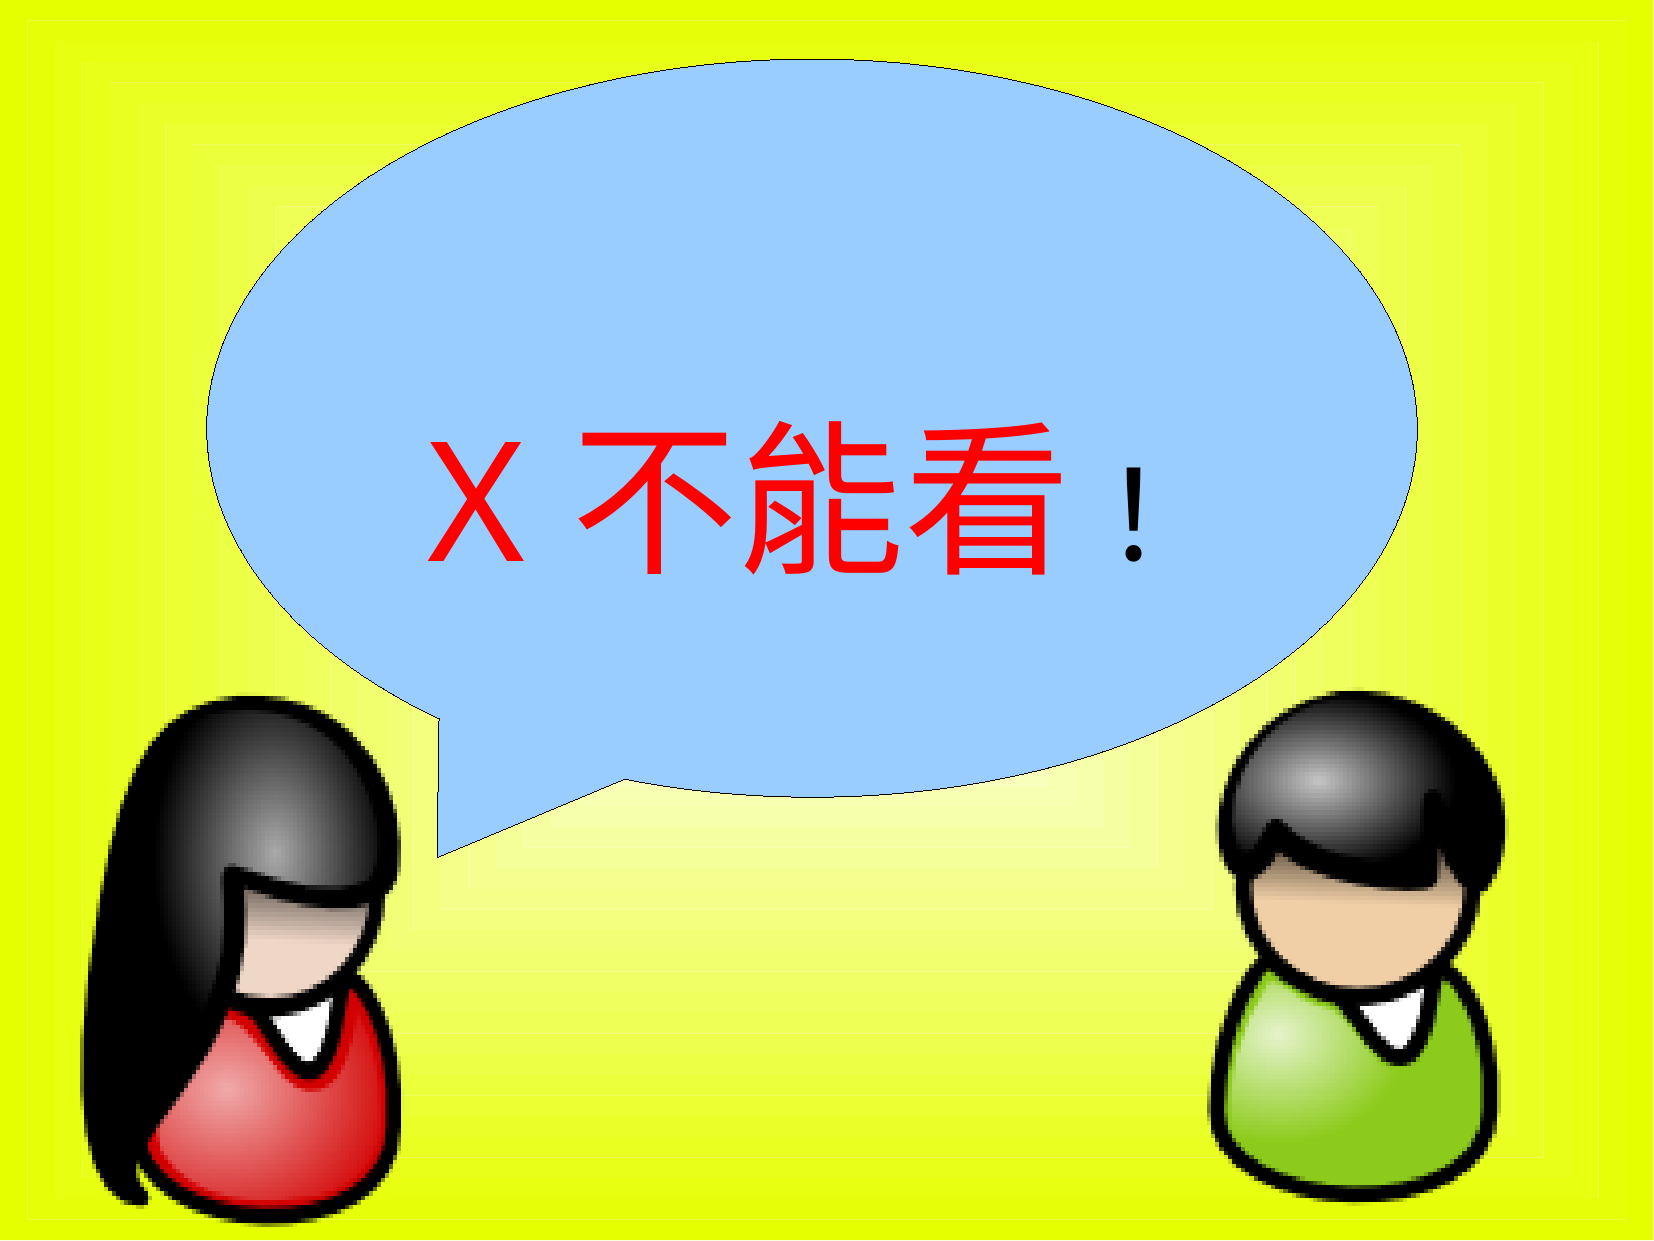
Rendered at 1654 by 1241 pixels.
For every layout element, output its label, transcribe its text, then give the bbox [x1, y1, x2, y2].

picture [0, 679, 502, 1241]
picture [1092, 679, 1625, 1211]
text_box X不能看！ [206, 59, 1418, 858]
